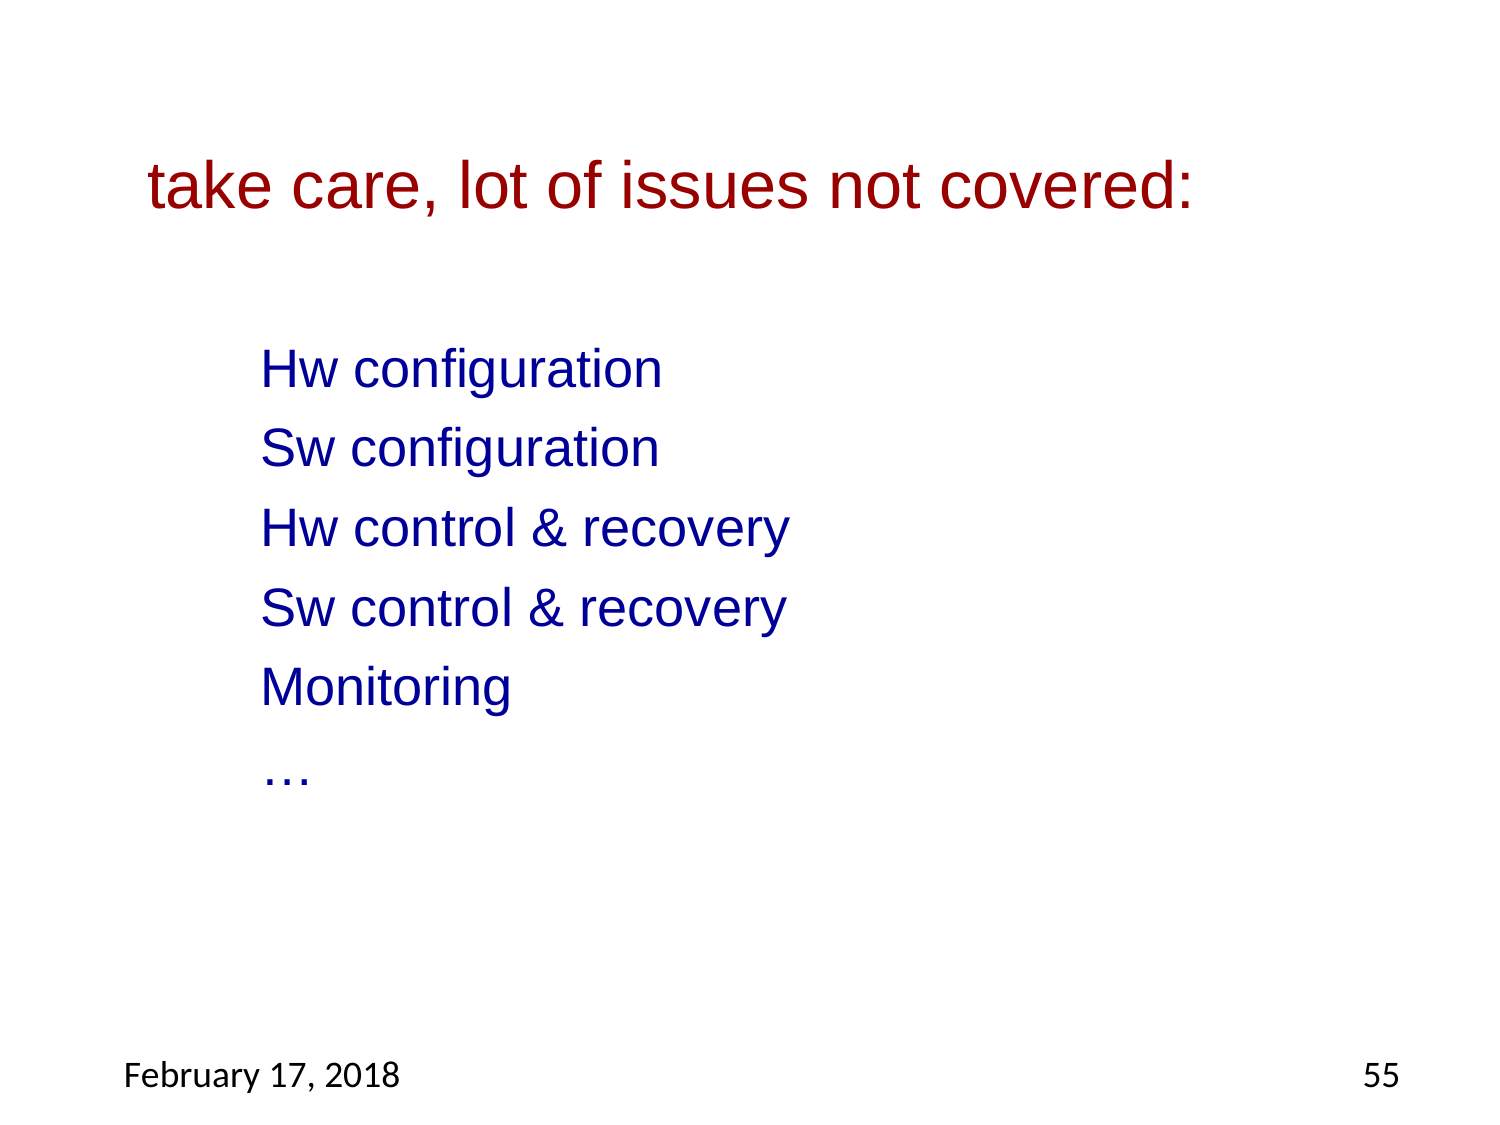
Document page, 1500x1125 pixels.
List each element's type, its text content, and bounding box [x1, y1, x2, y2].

list take care, lot of issues not covered: Hw configuration Sw configuration Hw control & recovery Sw control & recovery Monitoring … [132, 134, 1393, 975]
